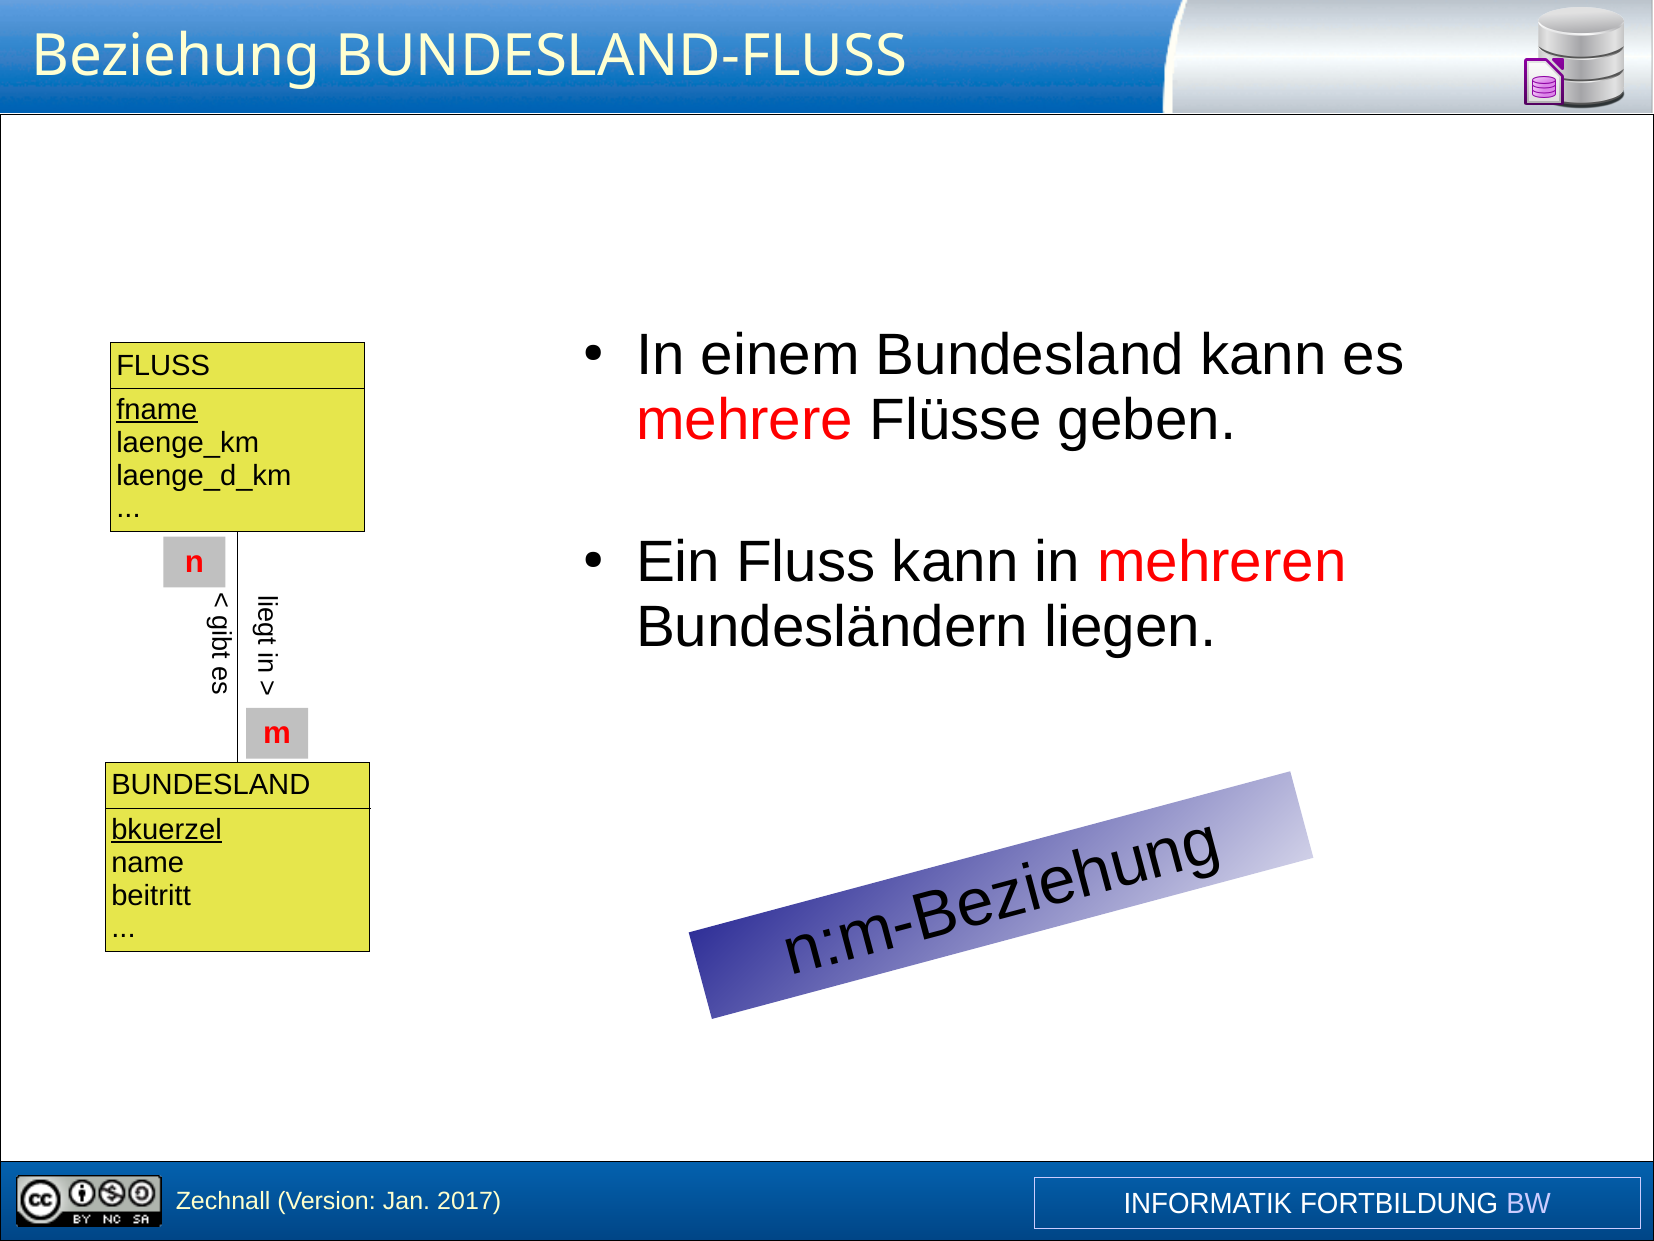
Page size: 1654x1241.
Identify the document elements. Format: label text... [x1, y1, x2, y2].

picture [0, 0, 1654, 113]
picture [16, 1175, 162, 1227]
text_box n [163, 536, 226, 588]
text_box BUNDESLAND bkuerzel name beitritt ... [105, 762, 370, 952]
text_box < gibt es [185, 577, 245, 737]
text_box m [246, 707, 309, 759]
text_box n:m-Beziehung [688, 771, 1314, 1019]
list In einem Bundesland kann es mehrere Flüsse geben. [565, 322, 1562, 522]
title Beziehung BUNDESLAND-FLUSS [31, 14, 1151, 92]
text_box FLUSS fname laenge_km laenge_d_km ... [110, 342, 365, 388]
text_box FLUSS fname laenge_km laenge_d_km ... [110, 389, 365, 532]
list Ein Fluss kann in mehreren Bundesländern liegen. [565, 528, 1562, 729]
text_box liegt in > [231, 580, 291, 740]
